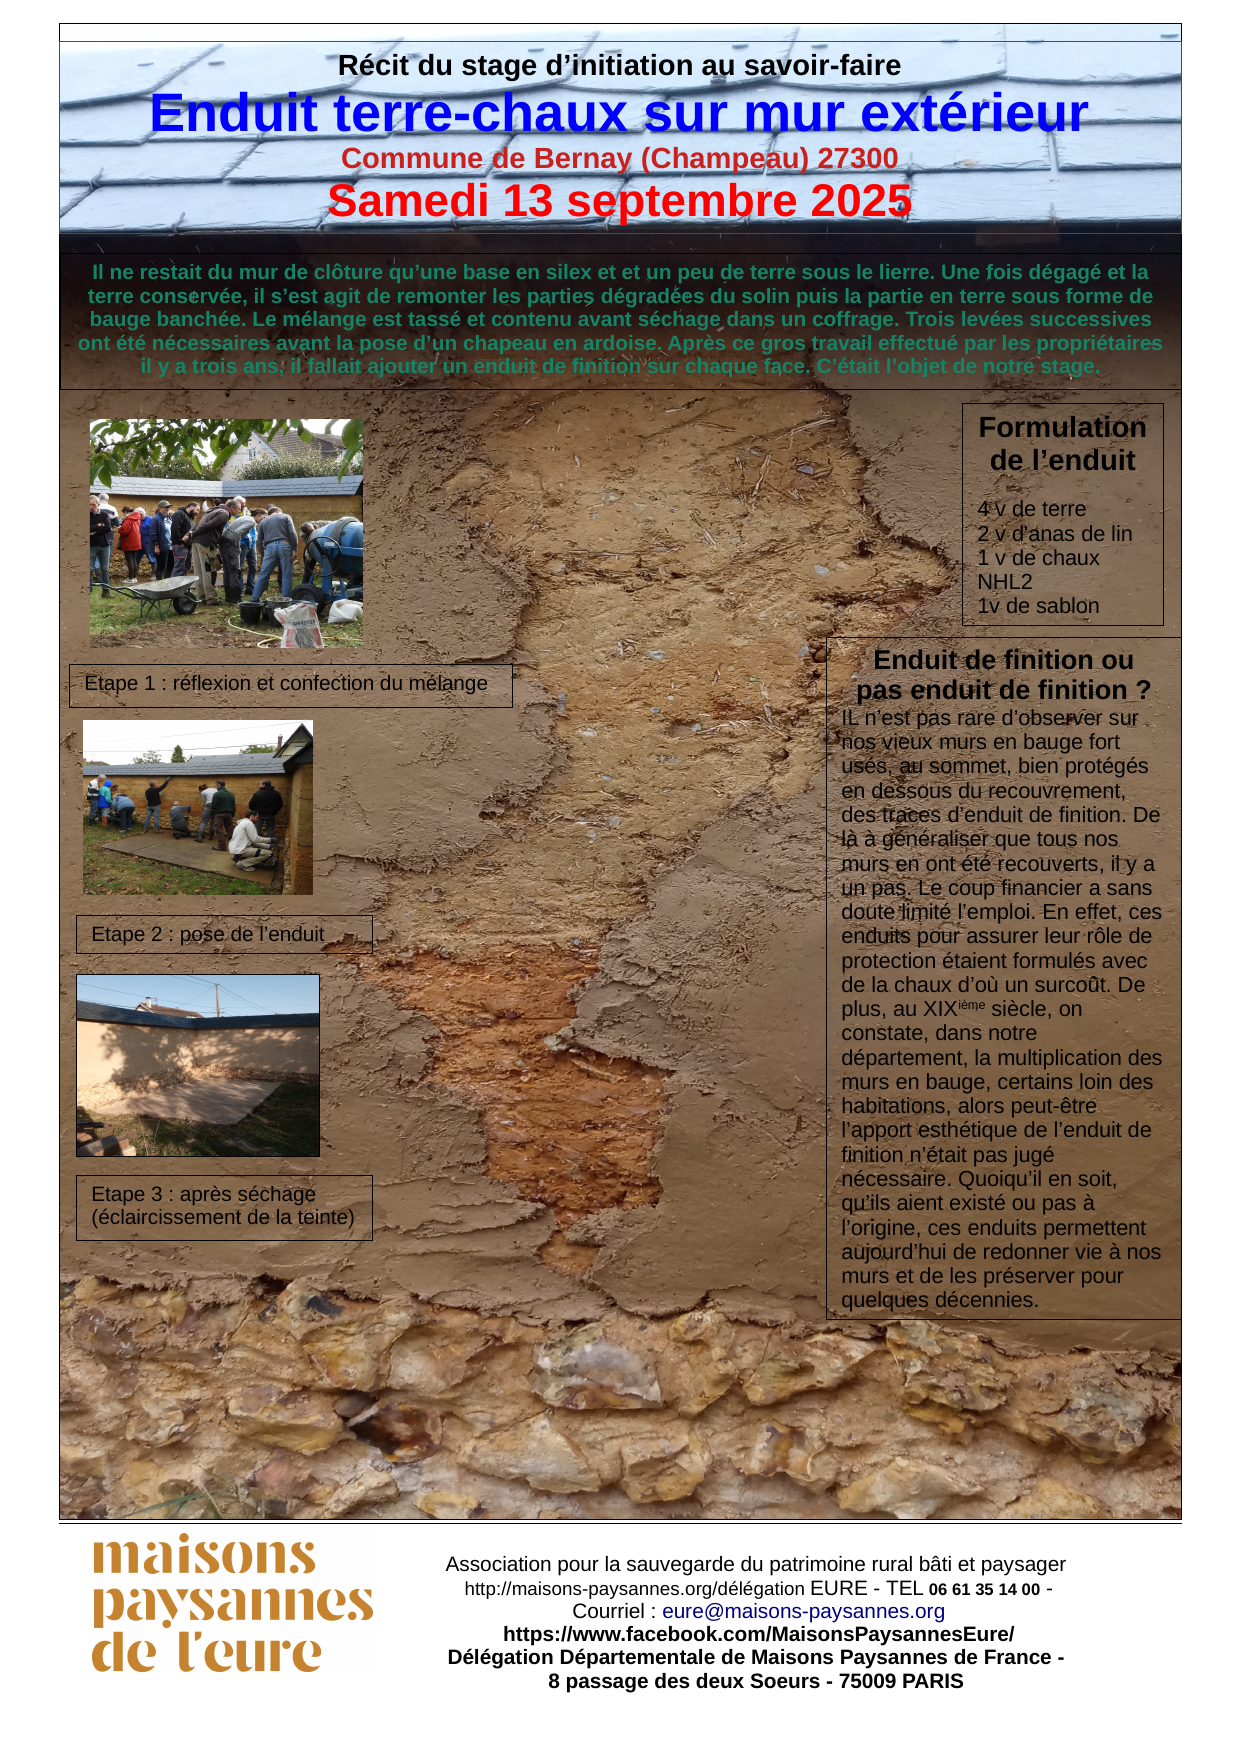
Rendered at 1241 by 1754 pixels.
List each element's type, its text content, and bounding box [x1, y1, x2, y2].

text_box Etape 2 : pose de l’enduit [76, 915, 373, 954]
text_box Etape 1 : réflexion et confection du mélange [69, 664, 513, 708]
text_box Formulation de l’enduit 4 v de terre 2 v d'anas de lin 1 v de chaux NHL2 1v de sablon [962, 403, 1164, 626]
picture [59, 234, 1182, 1520]
text_box Association pour la sauvegarde du patrimoine rural bâti et paysager http://maisons-paysannes.org/délégation EURE - TEL 06 61 35 14 00 - Courriel : eure@maisons-paysannes.org https://www.facebook.com/MaisonsPaysannesEure/ Délégation Départementale de Maisons Paysannes de France - 8 passage des deux Soeurs - 75009 PARIS [354, 1545, 1164, 1701]
text_box Enduit de finition ou pas enduit de finition ? IL n’est pas rare d’observer sur nos vieux murs en bauge fort usés, au sommet, bien protégés en dessous du recouvrement, des traces d’enduit de finition. De là à généraliser que tous nos murs en ont été recouverts, il y a un pas. Le coup financier a sans doute limité l’emploi. En effet, ces enduits pour assurer leur rôle de protection étaient formulés avec de la chaux d’où un surcoût. De plus, au XIXième siècle, on constate, dans notre département, la multiplication des murs en bauge, certains loin des habitations, alors peut-être l’apport esthétique de l’enduit de finition n’était pas jugé nécessaire. Quoiqu’il en soit, qu’ils aient existé ou pas à l’origine, ces enduits permettent aujourd’hui de redonner vie à nos murs et de les préserver pour quelques décennies. [826, 637, 1182, 1320]
picture [92, 1533, 373, 1672]
picture [59, 23, 1182, 41]
text_box Récit du stage d’initiation au savoir-faire Enduit terre-chaux sur mur extérieur Commune de Bernay (Champeau) 27300 Samedi 13 septembre 2025 [59, 41, 1182, 234]
text_box Il ne restait du mur de clôture qu’une base en silex et et un peu de terre sous le lierre. Une fois dégagé et la terre conservée, il s’est agit de remonter les parties dégradées du solin puis la partie en terre sous forme de bauge banchée. Le mélange est tassé et contenu avant séchage dans un coffrage. Trois levées successives ont été nécessaires avant la pose d’un chapeau en ardoise. Après ce gros travail effectué par les propriétaires il y a trois ans, il fallait ajouter un enduit de finition sur chaque face. C’était l’objet de notre stage. [60, 253, 1182, 390]
text_box Etape 3 : après séchage (éclaircissement de la teinte) [76, 1175, 373, 1241]
